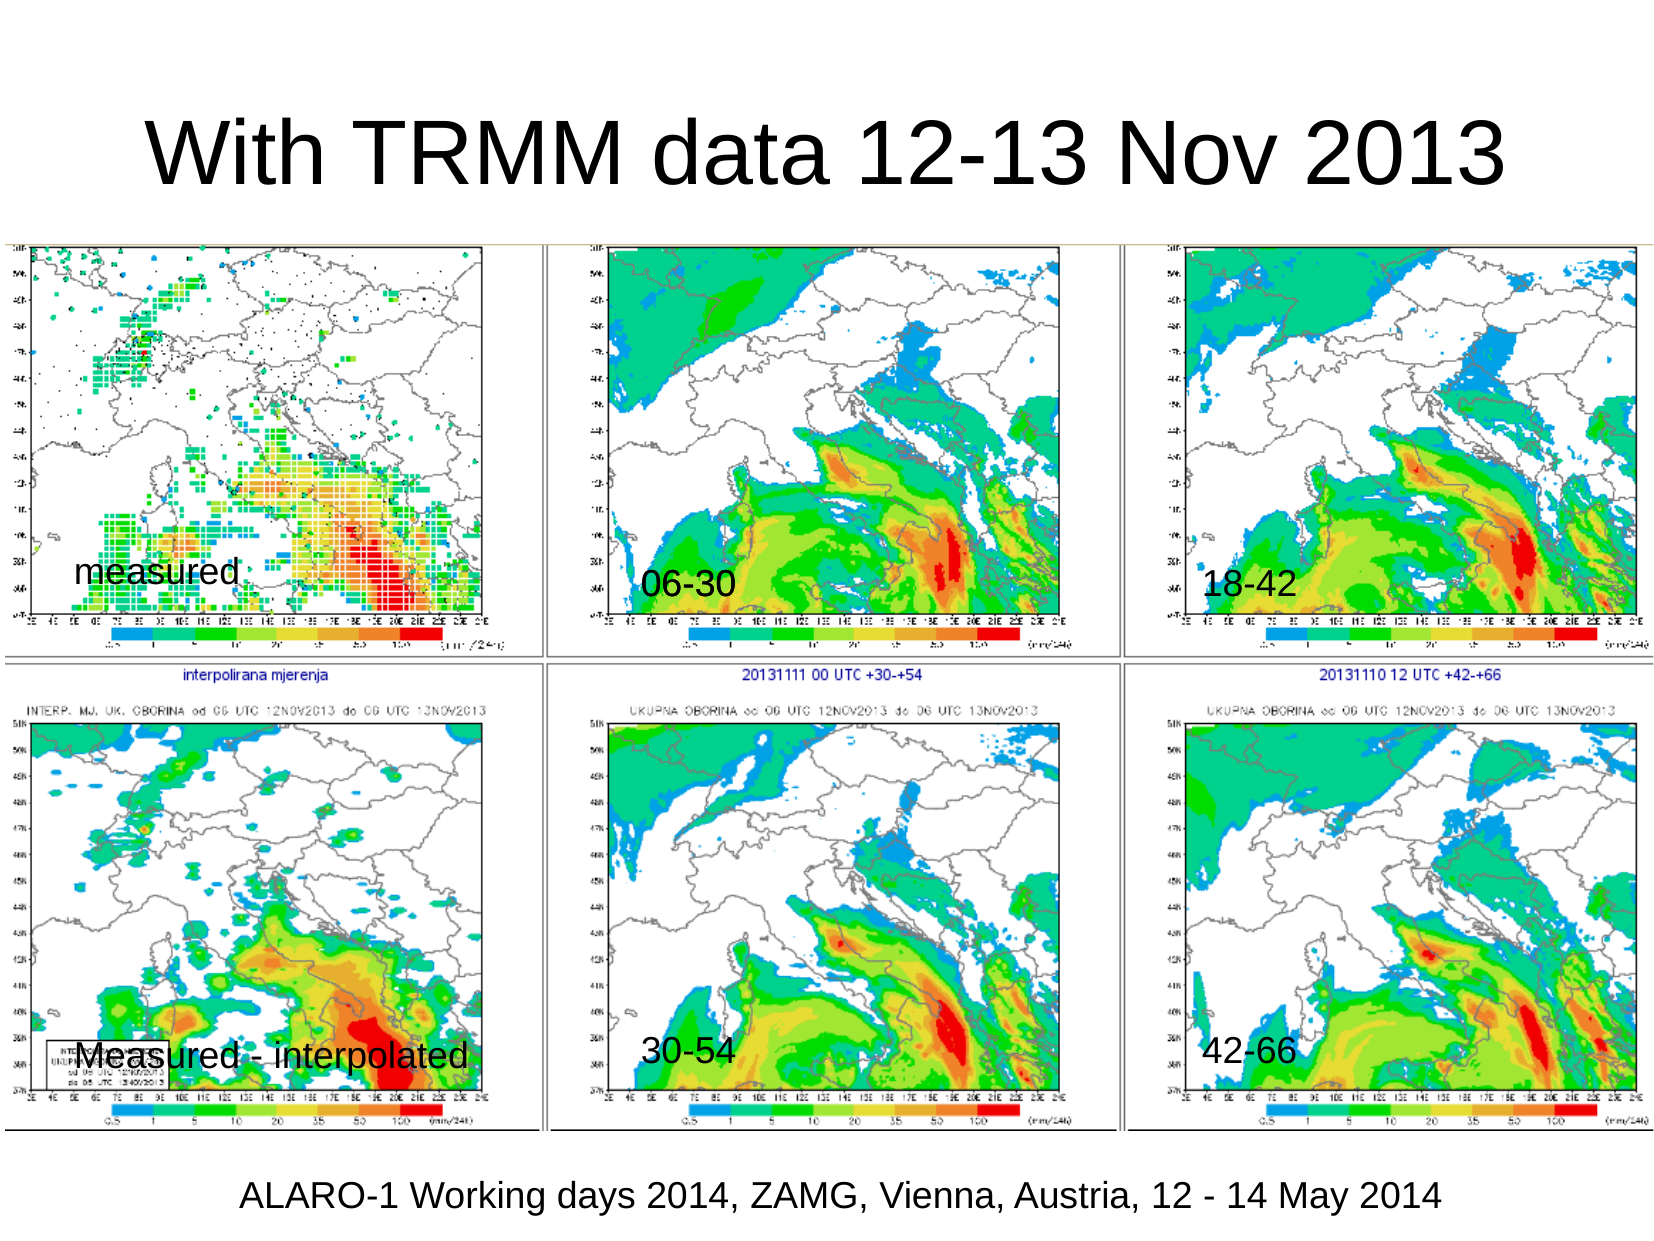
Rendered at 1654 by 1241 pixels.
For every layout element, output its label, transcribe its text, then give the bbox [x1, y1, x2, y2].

picture [5, 244, 1654, 1131]
title With TRMM data 12-13 Nov 2013 [82, 49, 1571, 244]
text_box 42-66 [1187, 1021, 1313, 1079]
text_box measured [59, 543, 256, 601]
text_box 30-54 [626, 1021, 752, 1079]
text_box ALARO-1 Working days 2014, ZAMG, Vienna, Austria, 12 - 14 May 2014 [224, 1167, 1467, 1225]
text_box Measured - interpolated [59, 1027, 484, 1085]
text_box 06-30 [626, 555, 752, 612]
text_box 18-42 [1187, 555, 1313, 612]
